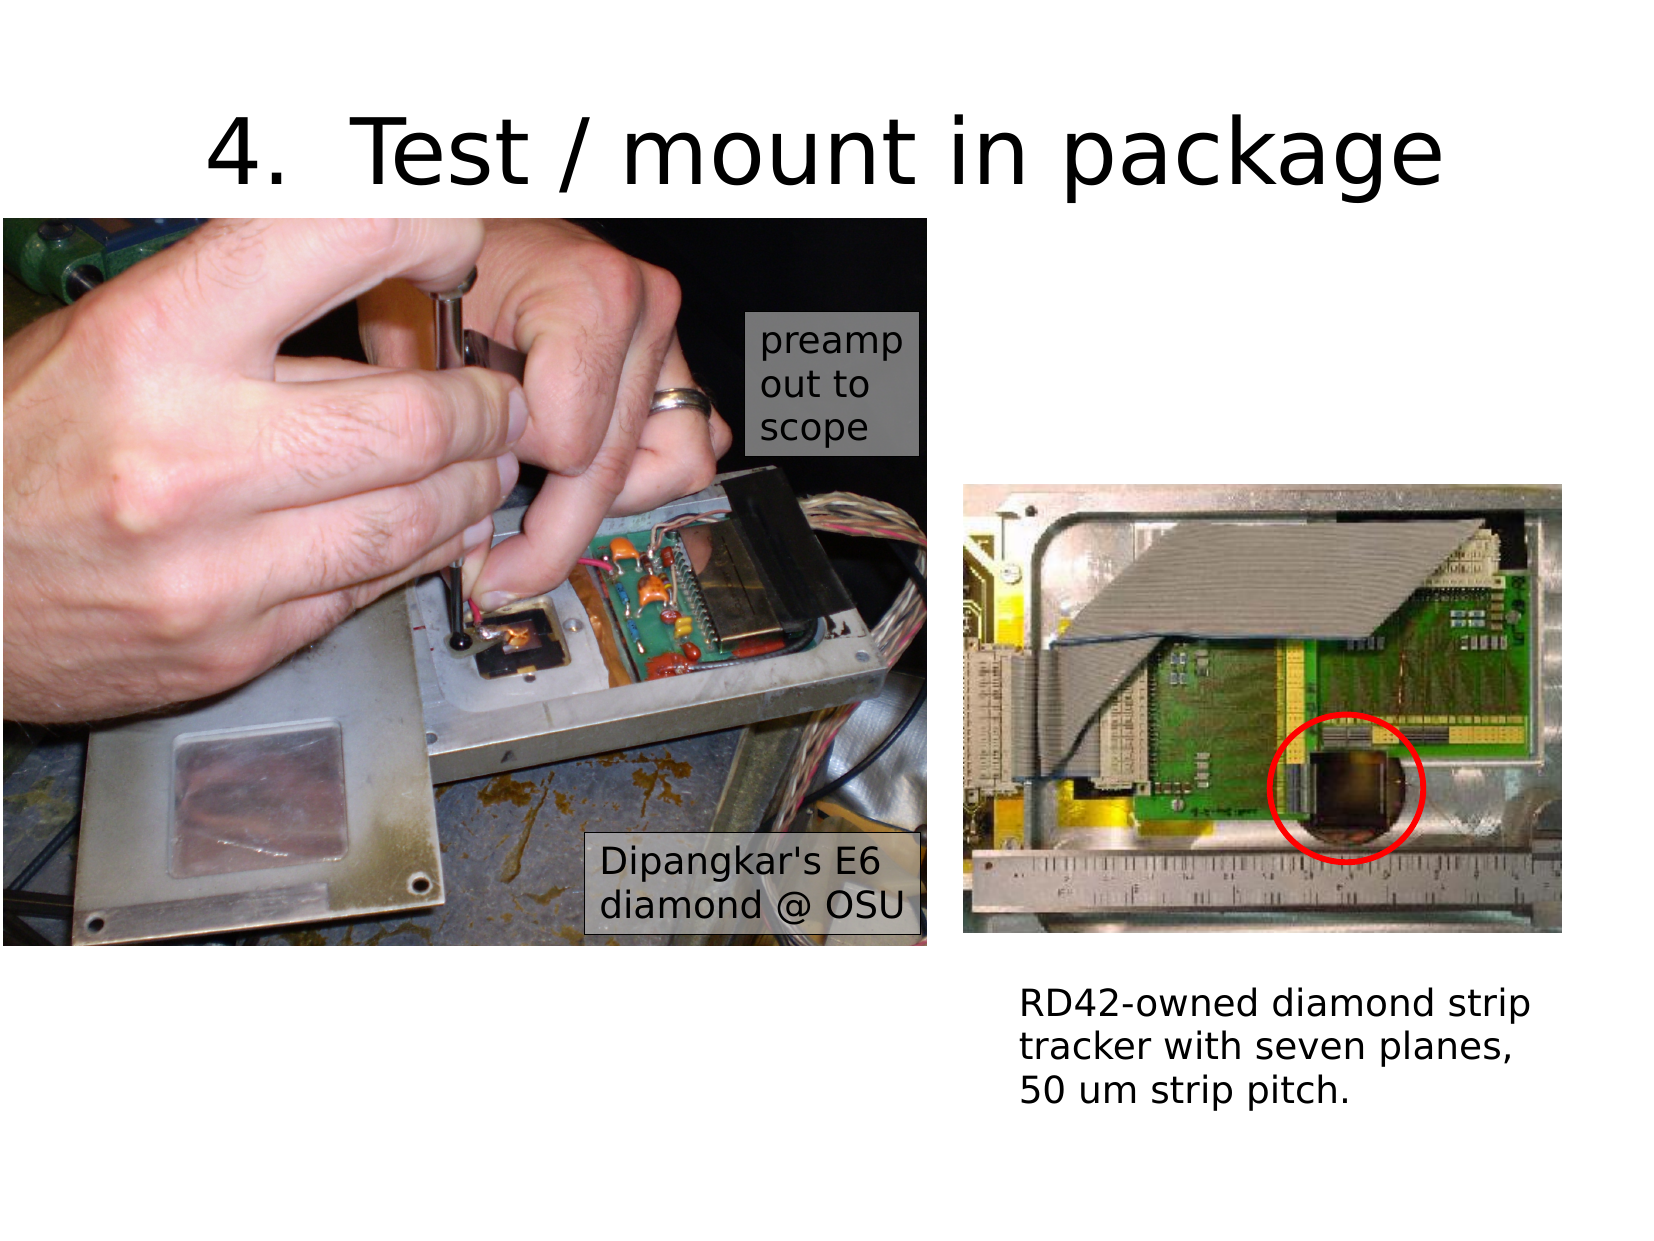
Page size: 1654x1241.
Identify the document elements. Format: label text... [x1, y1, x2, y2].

picture [963, 484, 1562, 933]
picture [3, 218, 927, 946]
text_box RD42-owned diamond strip tracker with seven planes, 50 um strip pitch. [1003, 974, 1537, 1120]
text_box Dipangkar's E6 diamond @ OSU [584, 832, 915, 935]
text_box preamp out to scope [744, 311, 917, 457]
title 4. Test / mount in package [82, 56, 1571, 250]
